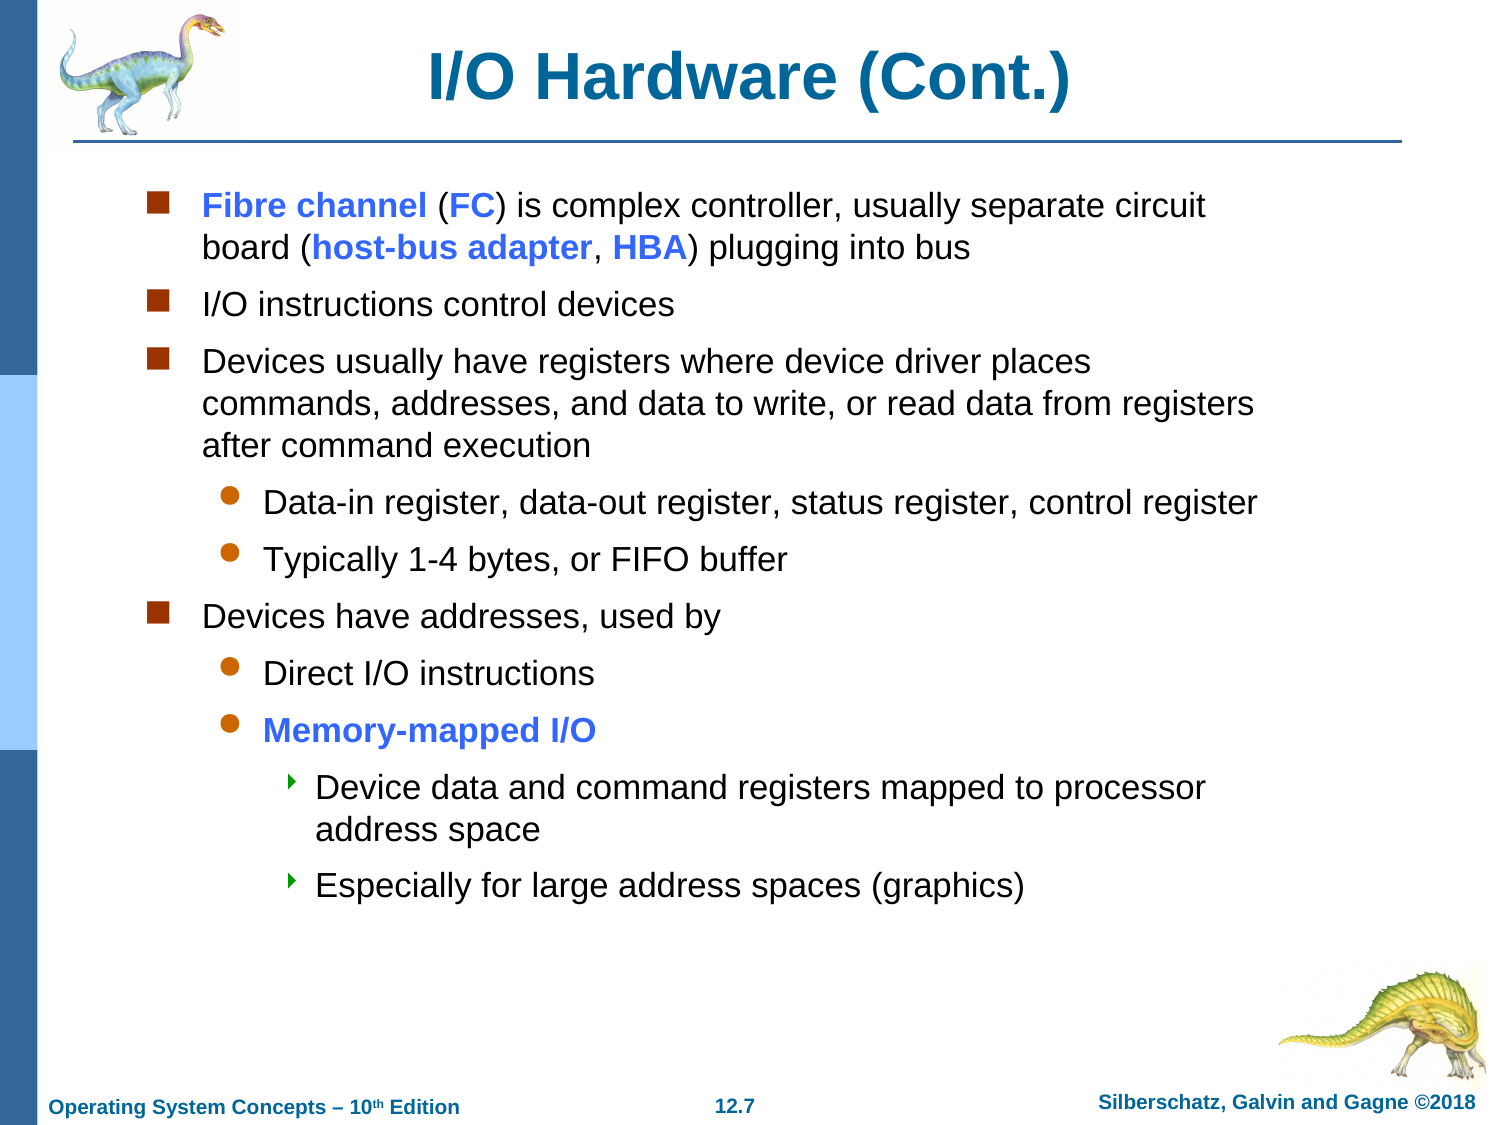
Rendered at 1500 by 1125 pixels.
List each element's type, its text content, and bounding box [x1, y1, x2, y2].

list Fibre channel (FC) is complex controller, usually separate circuit board (host-bus adapter, HBA) plugging into bus I/O instructions control devices Devices usually have registers where device driver places commands, addresses, and data to write, or read data from registers after command execution Data-in register, data-out register, status register, control register Typically 1-4 bytes, or FIFO buffer Devices have addresses, used by Direct I/O instructions Memory-mapped I/O Device data and command registers mapped to processor address space Especially for large address spaces (graphics) [134, 175, 1288, 919]
picture [1275, 959, 1486, 1090]
picture [1415, 1094, 1423, 1099]
picture [46, 0, 243, 149]
title I/O Hardware (Cont.) [75, 25, 1426, 121]
